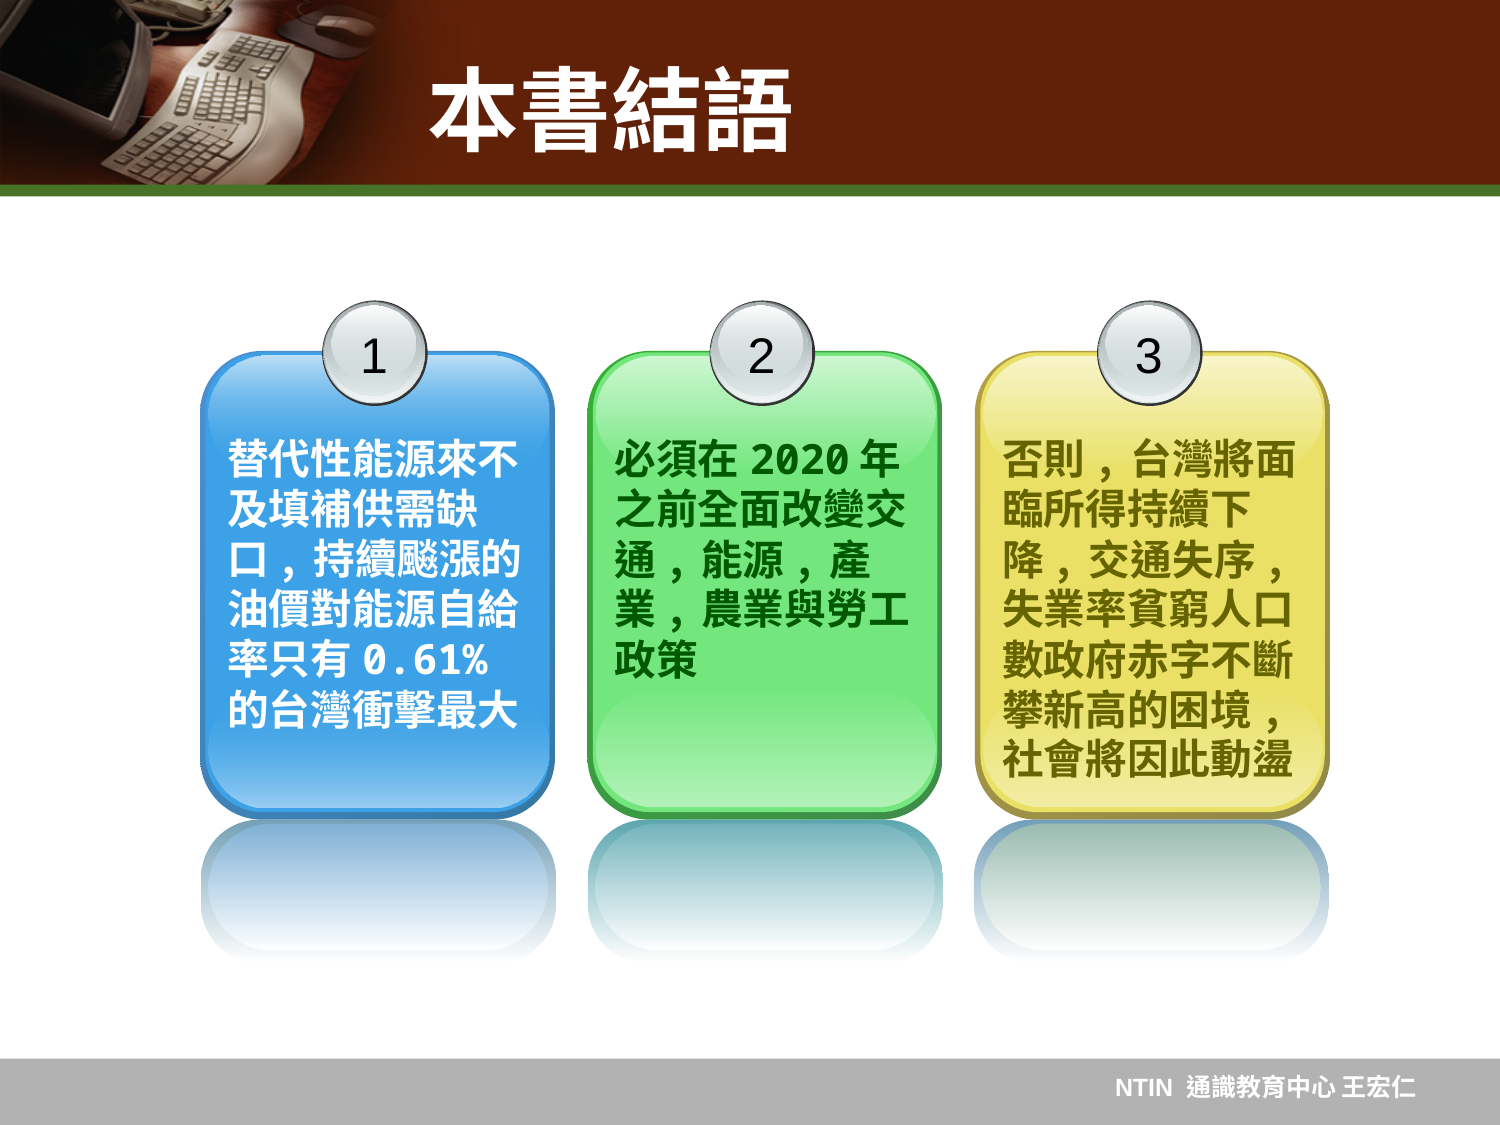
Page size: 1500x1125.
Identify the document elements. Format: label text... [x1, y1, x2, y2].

text_box NTIN 通識教育中心 王宏仁 [962, 1063, 1438, 1114]
picture [0, 0, 1500, 184]
text_box [973, 300, 1330, 963]
text_box [587, 300, 943, 963]
text_box 2 [732, 315, 791, 392]
title 本書結語 [412, 45, 1500, 138]
text_box 1 [345, 315, 403, 392]
picture [546, 139, 585, 143]
text_box 必須在2020年之前全面改變交通,能源,產業,農業與勞工政策 [599, 425, 938, 692]
text_box 3 [1120, 315, 1178, 392]
text_box 替代性能源來不及填補供需缺口,持續飈漲的油價對能源自給率只有0.61%的台灣衝擊最大 [212, 425, 550, 742]
text_box 否則,台灣將面臨所得持續下降,交通失序,失業率貧窮人口數政府赤字不斷攀新高的困境,社會將因此動盪 [987, 425, 1325, 792]
text_box [200, 300, 557, 963]
